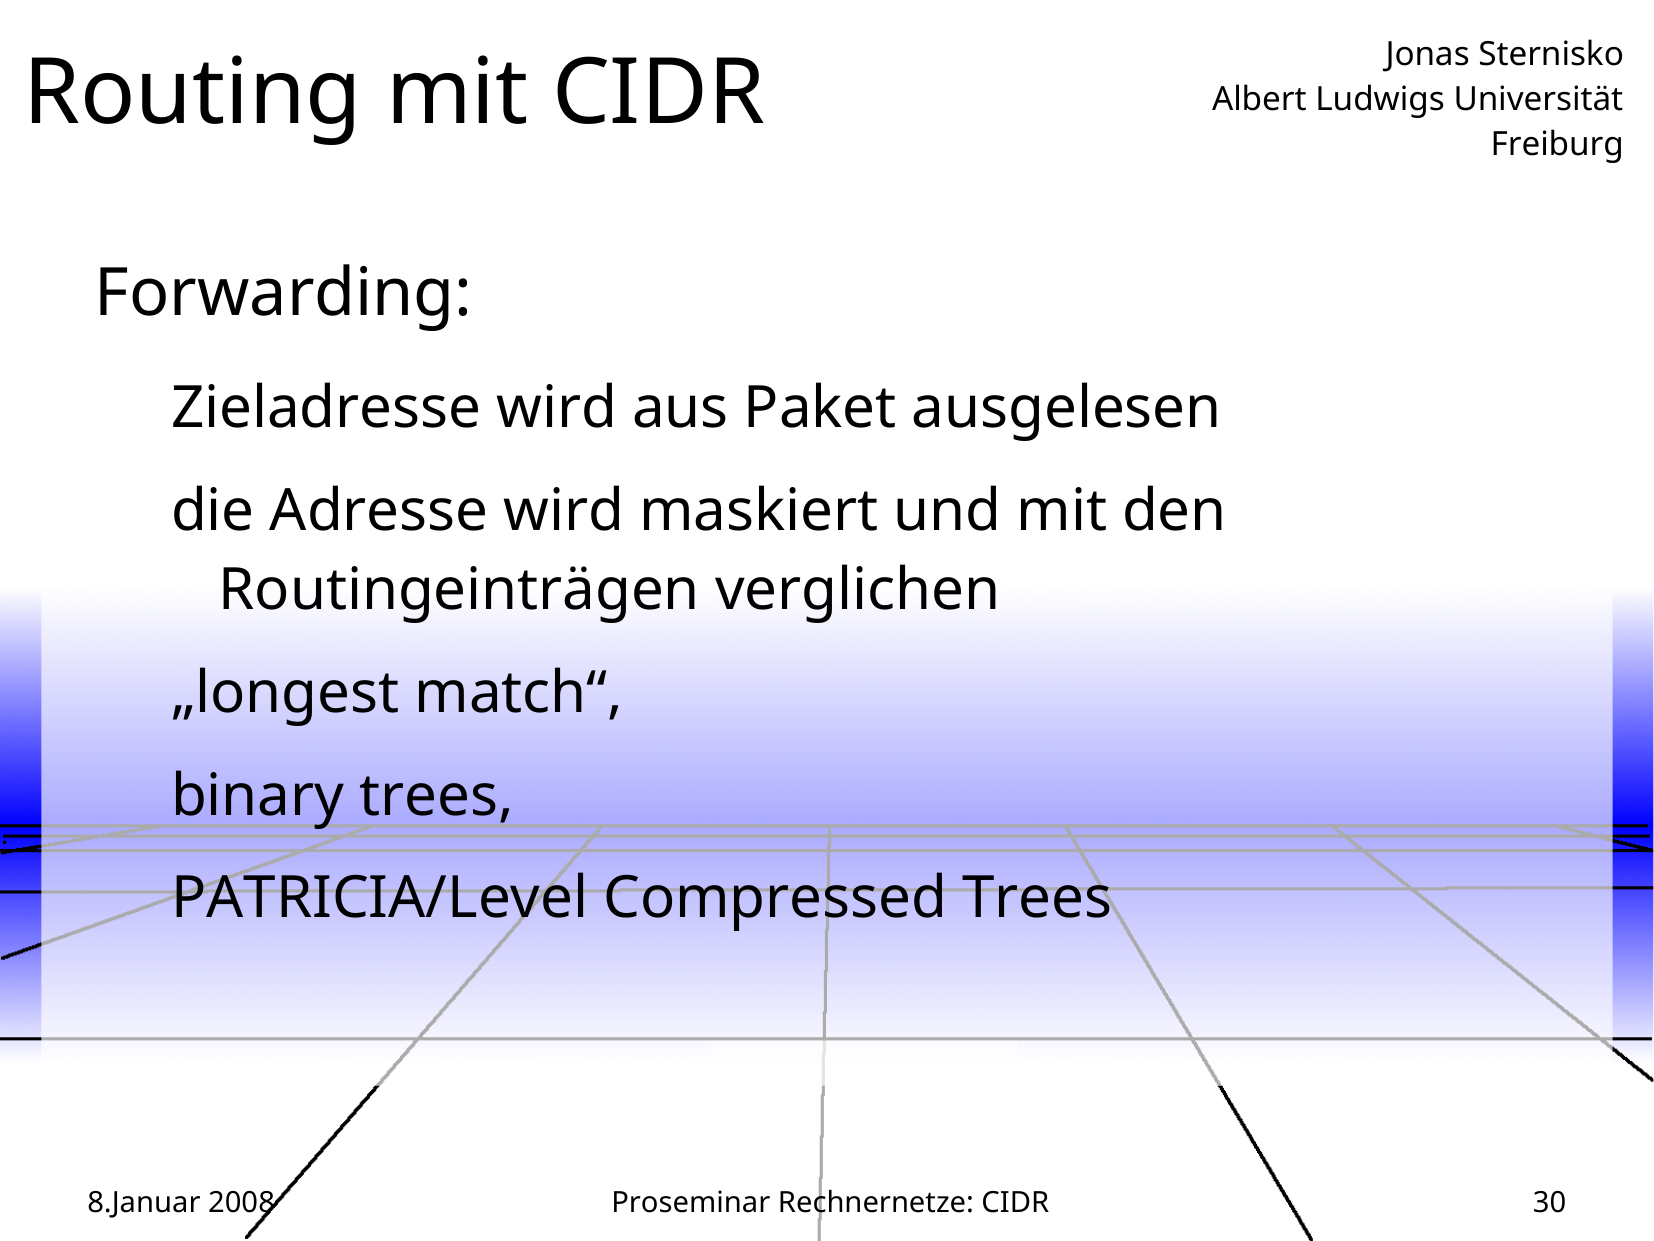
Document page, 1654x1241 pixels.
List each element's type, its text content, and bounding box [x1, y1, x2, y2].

title Routing mit CIDR [23, 31, 1211, 146]
list Forwarding: Zieladresse wird aus Paket ausgelesen die Adresse wird maskiert und mit den Routingeinträgen verglichen „longest match“, binary trees, PATRICIA/Level Compressed Trees [76, 185, 1565, 1152]
picture [0, 0, 1654, 1241]
